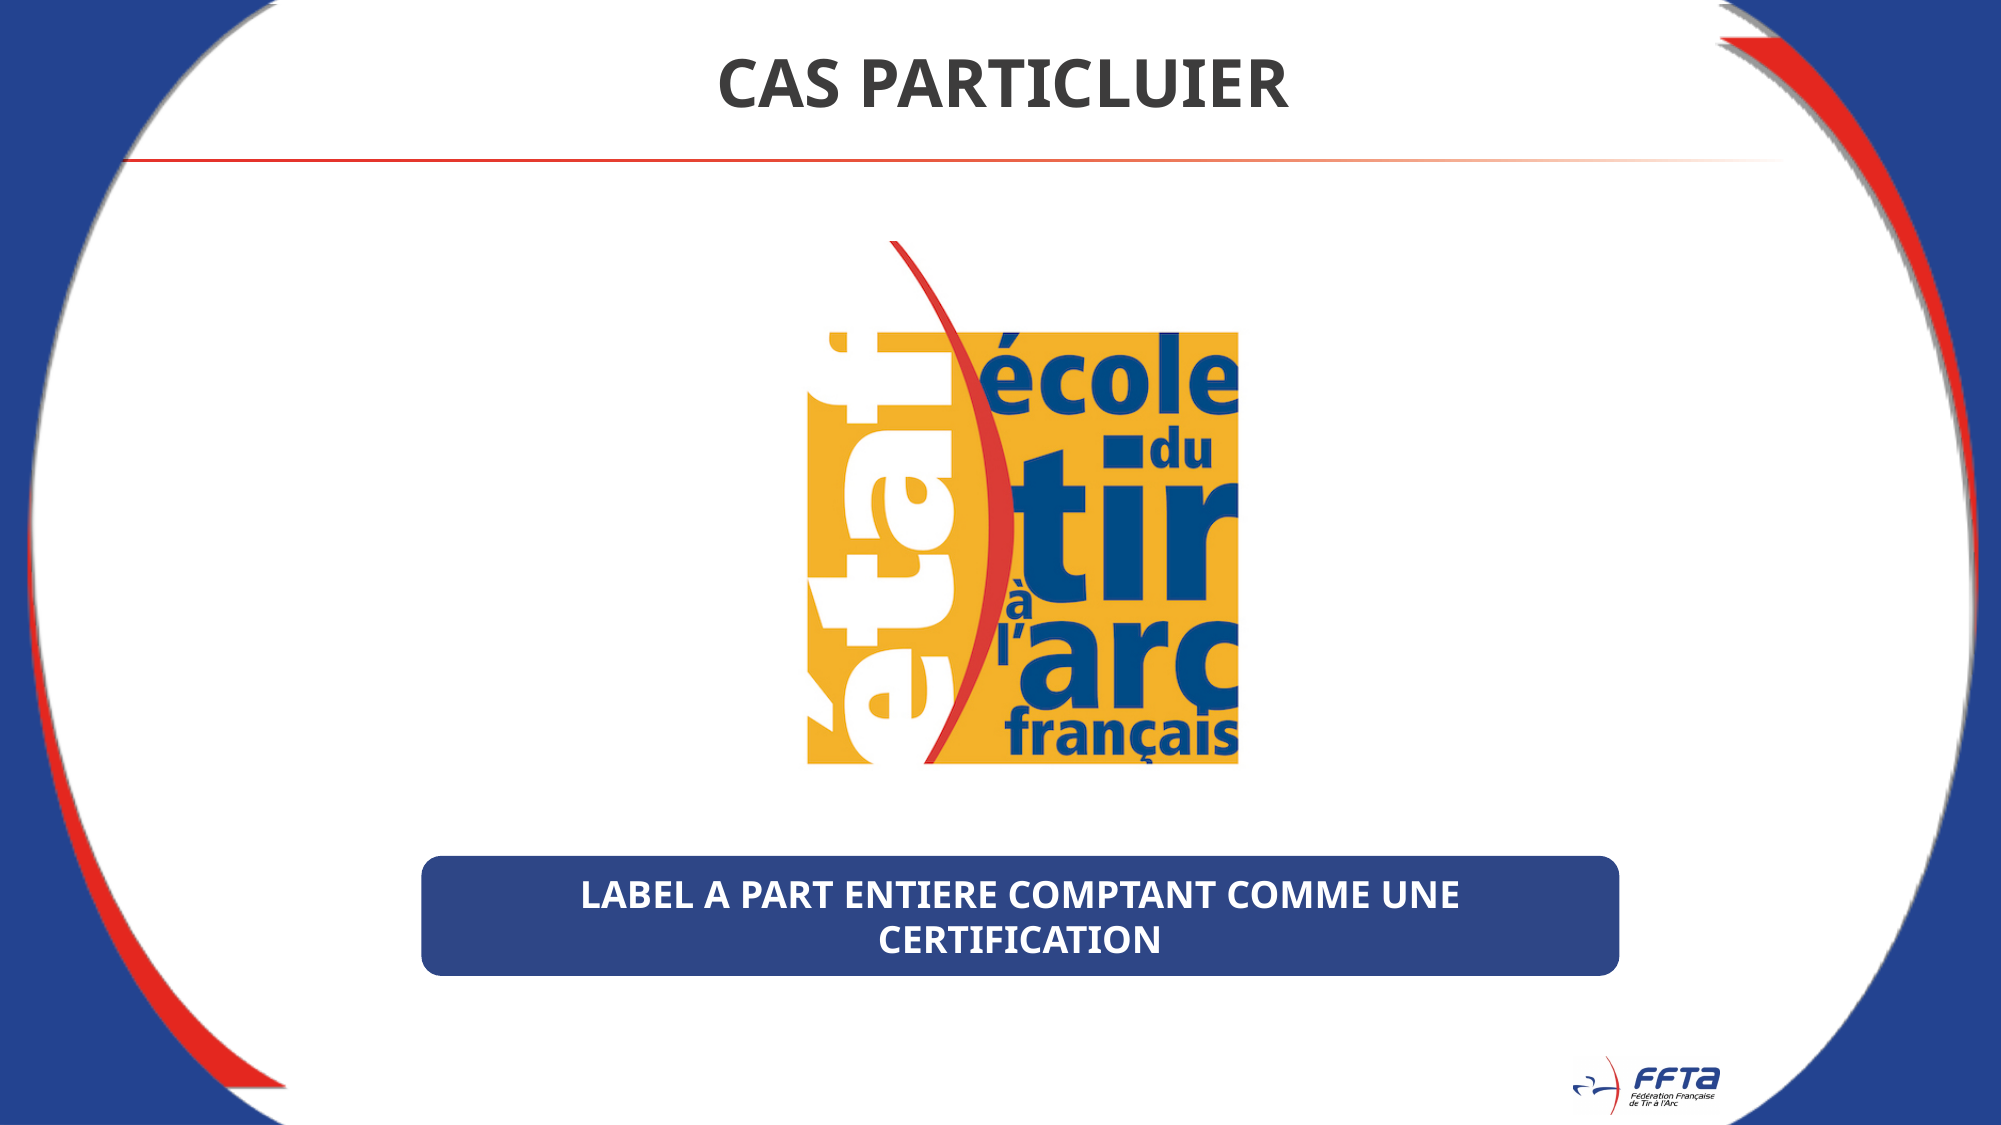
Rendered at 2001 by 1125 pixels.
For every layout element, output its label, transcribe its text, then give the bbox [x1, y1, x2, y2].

picture [780, 241, 1260, 776]
text_box LABEL A PART ENTIERE COMPTANT COMME UNE CERTIFICATION [421, 855, 1620, 976]
picture [0, 162, 287, 1125]
text_box Cas particluier [0, 0, 2000, 162]
picture [1573, 162, 2000, 1125]
